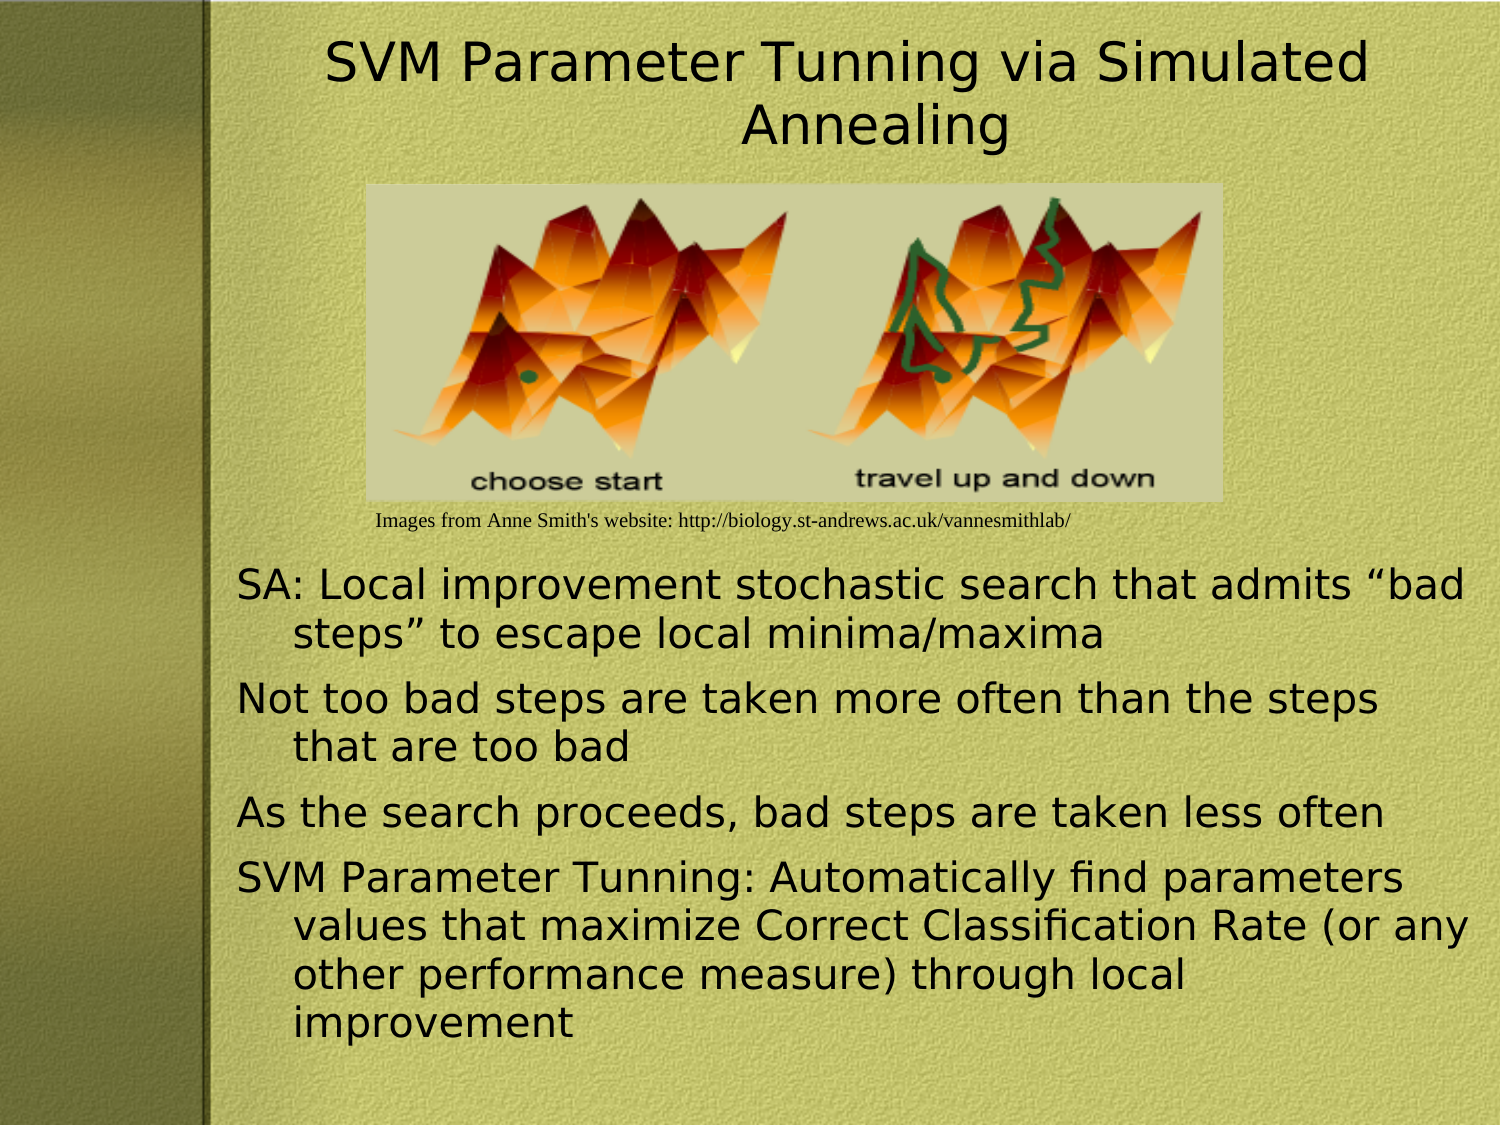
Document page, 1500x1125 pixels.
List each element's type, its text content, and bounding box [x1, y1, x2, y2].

list SA: Local improvement stochastic search that admits “bad steps” to escape local minima/maxima Not too bad steps are taken more often than the steps that are too bad As the search proceeds, bad steps are taken less often SVM Parameter Tunning: Automatically find parameters values that maximize Correct Classification Rate (or any other performance measure) through local improvement [236, 561, 1474, 1048]
title SVM Parameter Tunning via Simulated Annealing [236, 0, 1462, 188]
picture [0, 0, 1500, 1125]
text_box Images from Anne Smith's website: http://biology.st-andrews.ac.uk/vannesmithlab/ [360, 501, 1248, 542]
